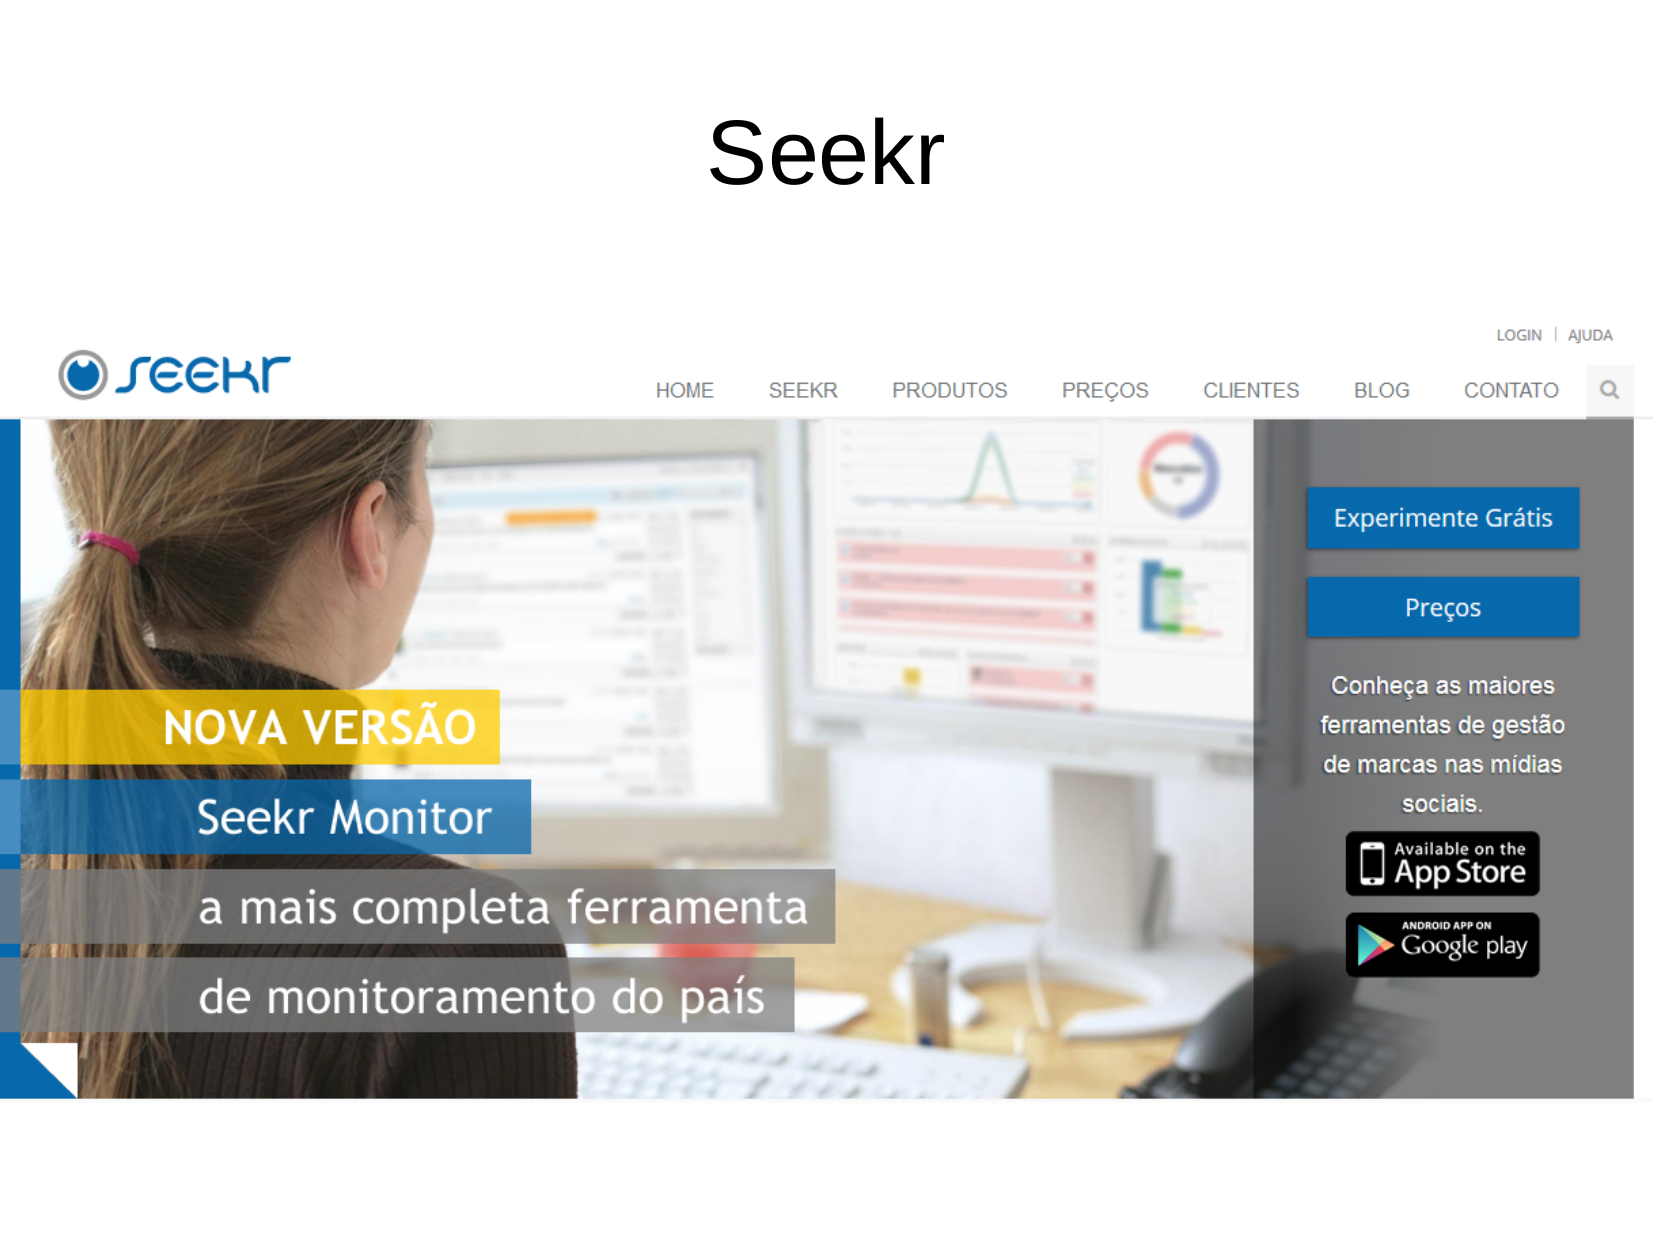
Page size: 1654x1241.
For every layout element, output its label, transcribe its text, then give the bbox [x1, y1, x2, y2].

picture [0, 323, 1653, 1123]
title Seekr [82, 49, 1571, 257]
